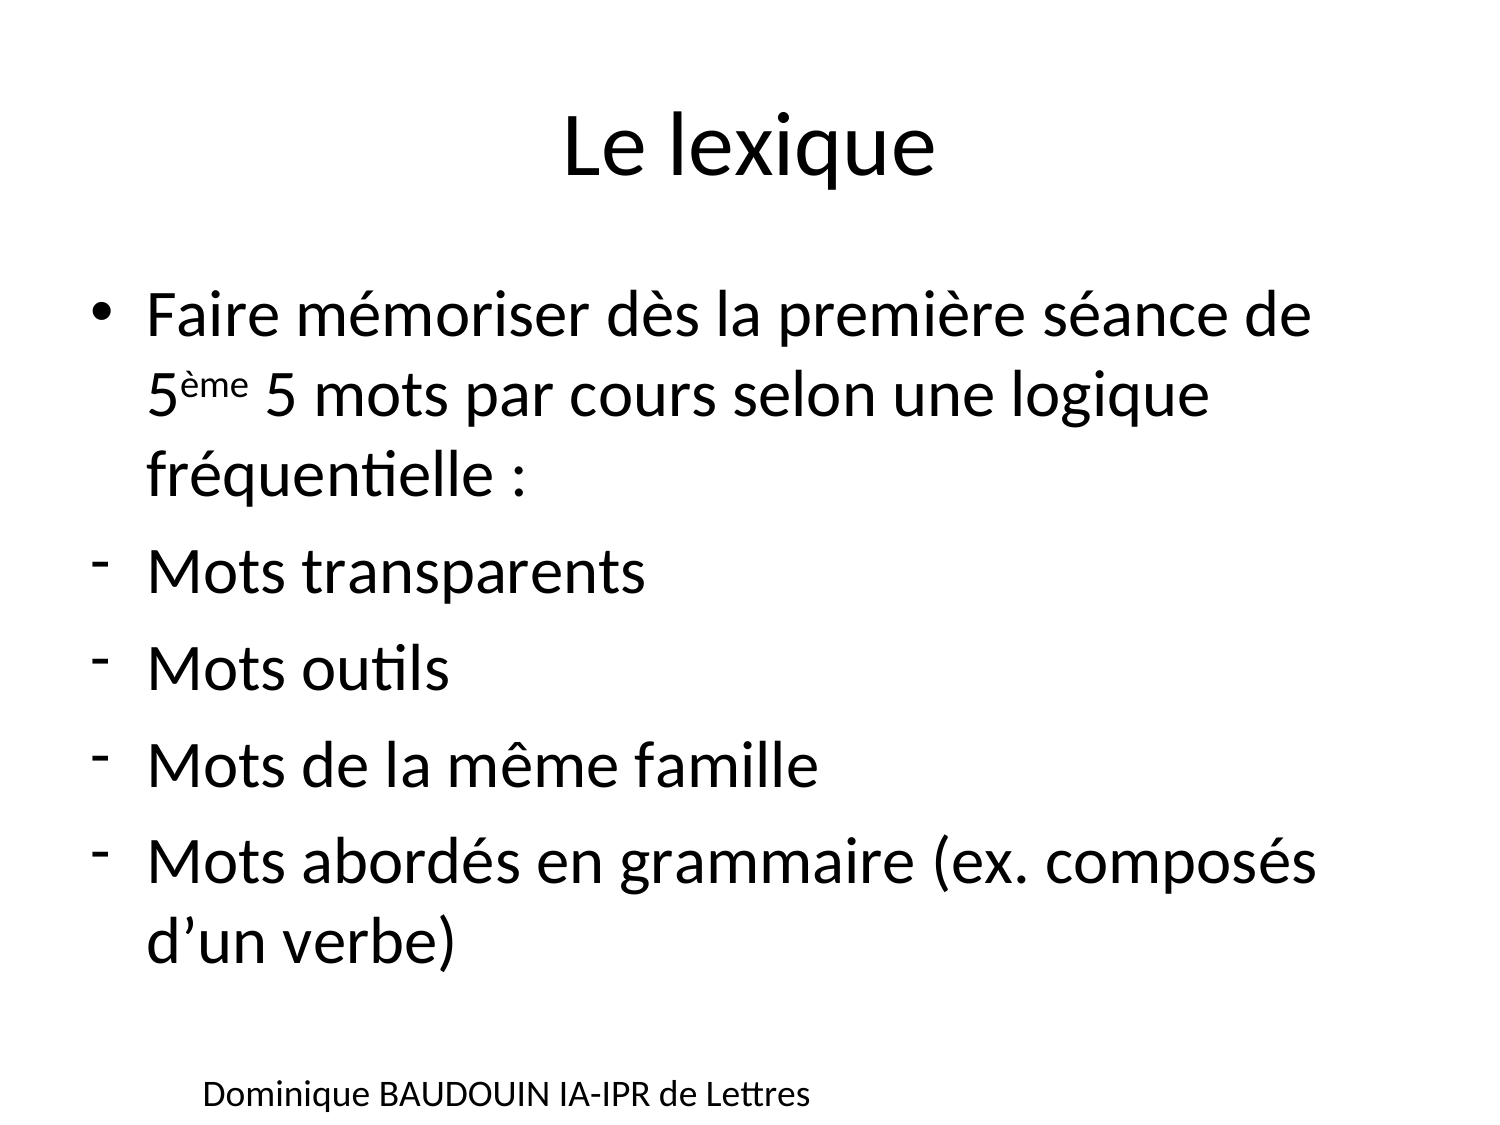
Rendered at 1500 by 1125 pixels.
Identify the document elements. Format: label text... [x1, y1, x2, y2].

list Faire mémoriser dès la première séance de 5ème 5 mots par cours selon une logique fréquentielle : Mots transparents Mots outils Mots de la même famille Mots abordés en grammaire (ex. composés d’un verbe) [75, 262, 1426, 1005]
title Le lexique [75, 45, 1426, 233]
text_box Dominique BAUDOUIN IA-IPR de Lettres [187, 1061, 827, 1122]
